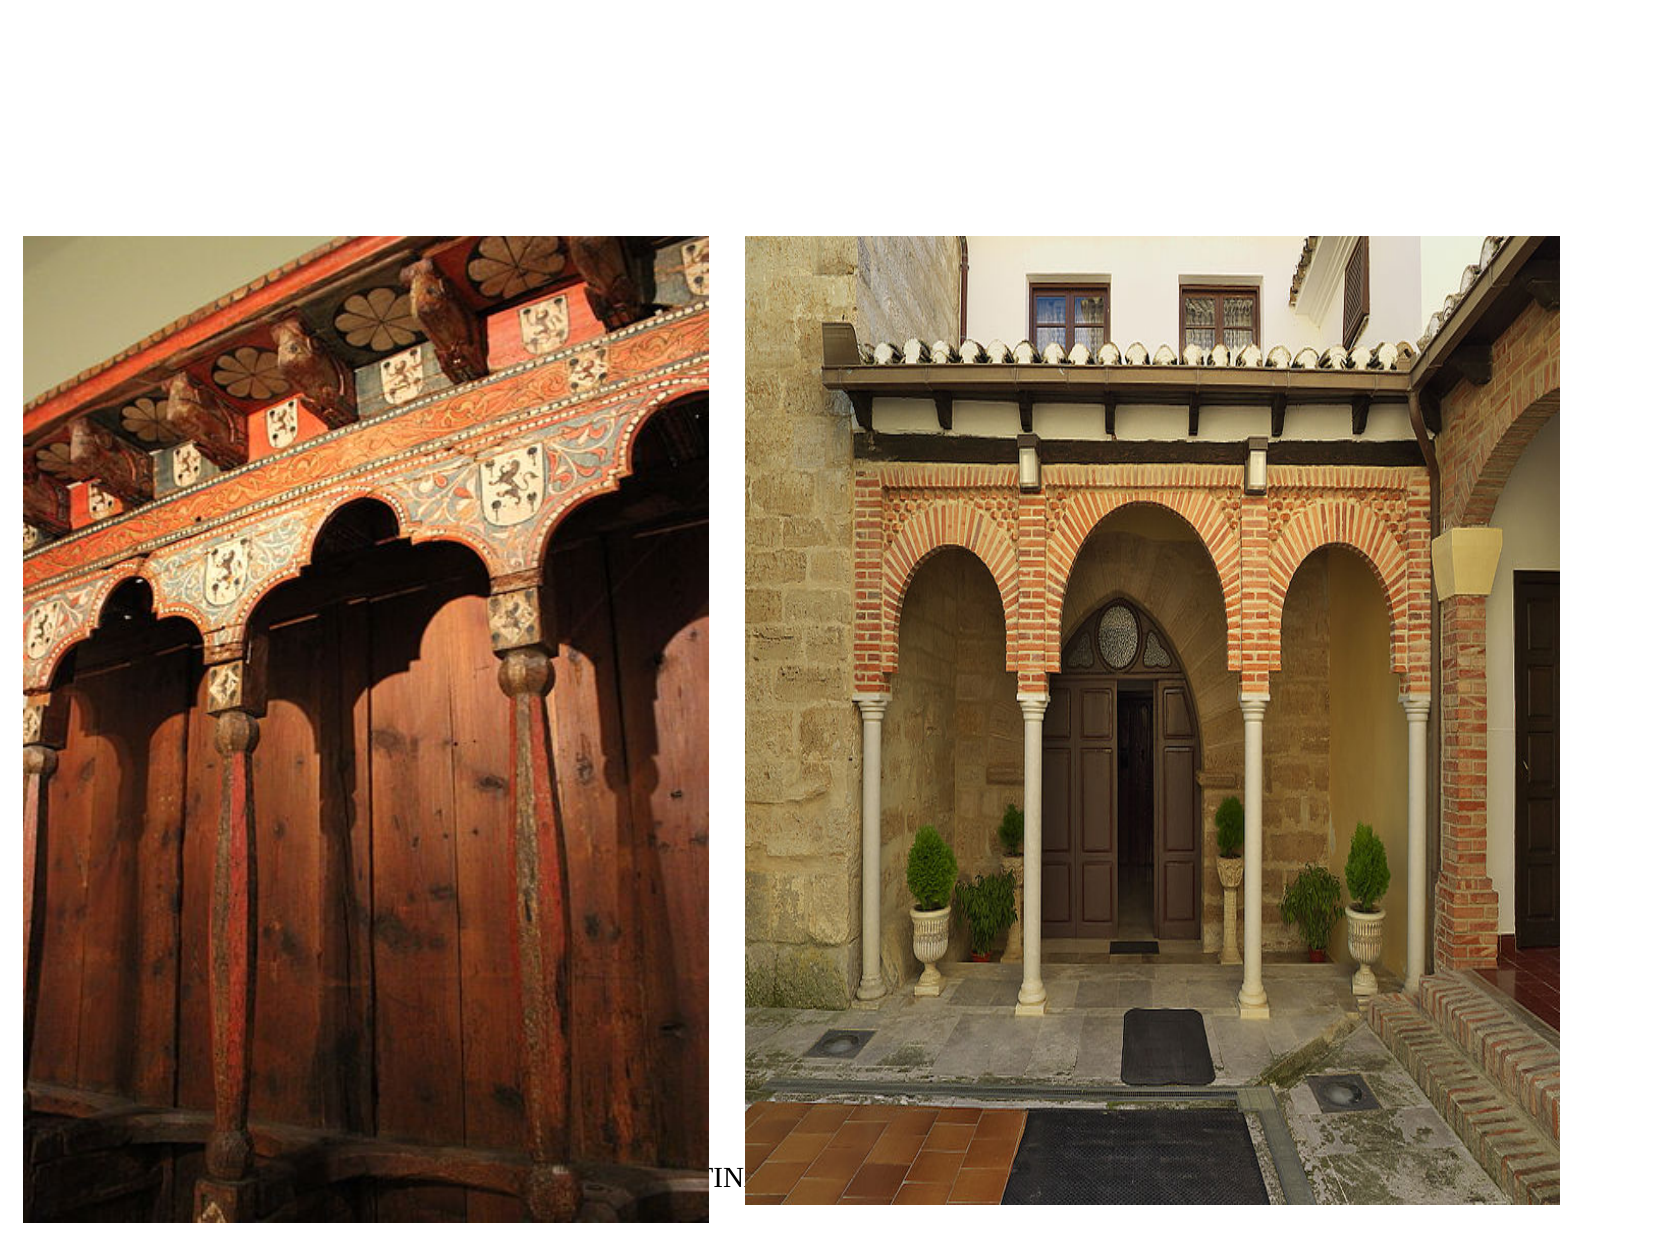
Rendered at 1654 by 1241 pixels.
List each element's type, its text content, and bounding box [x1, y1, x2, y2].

picture [745, 236, 1560, 1205]
picture [23, 236, 709, 1223]
title MONASTERIO DE LAS CLARAS [82, 49, 1571, 257]
